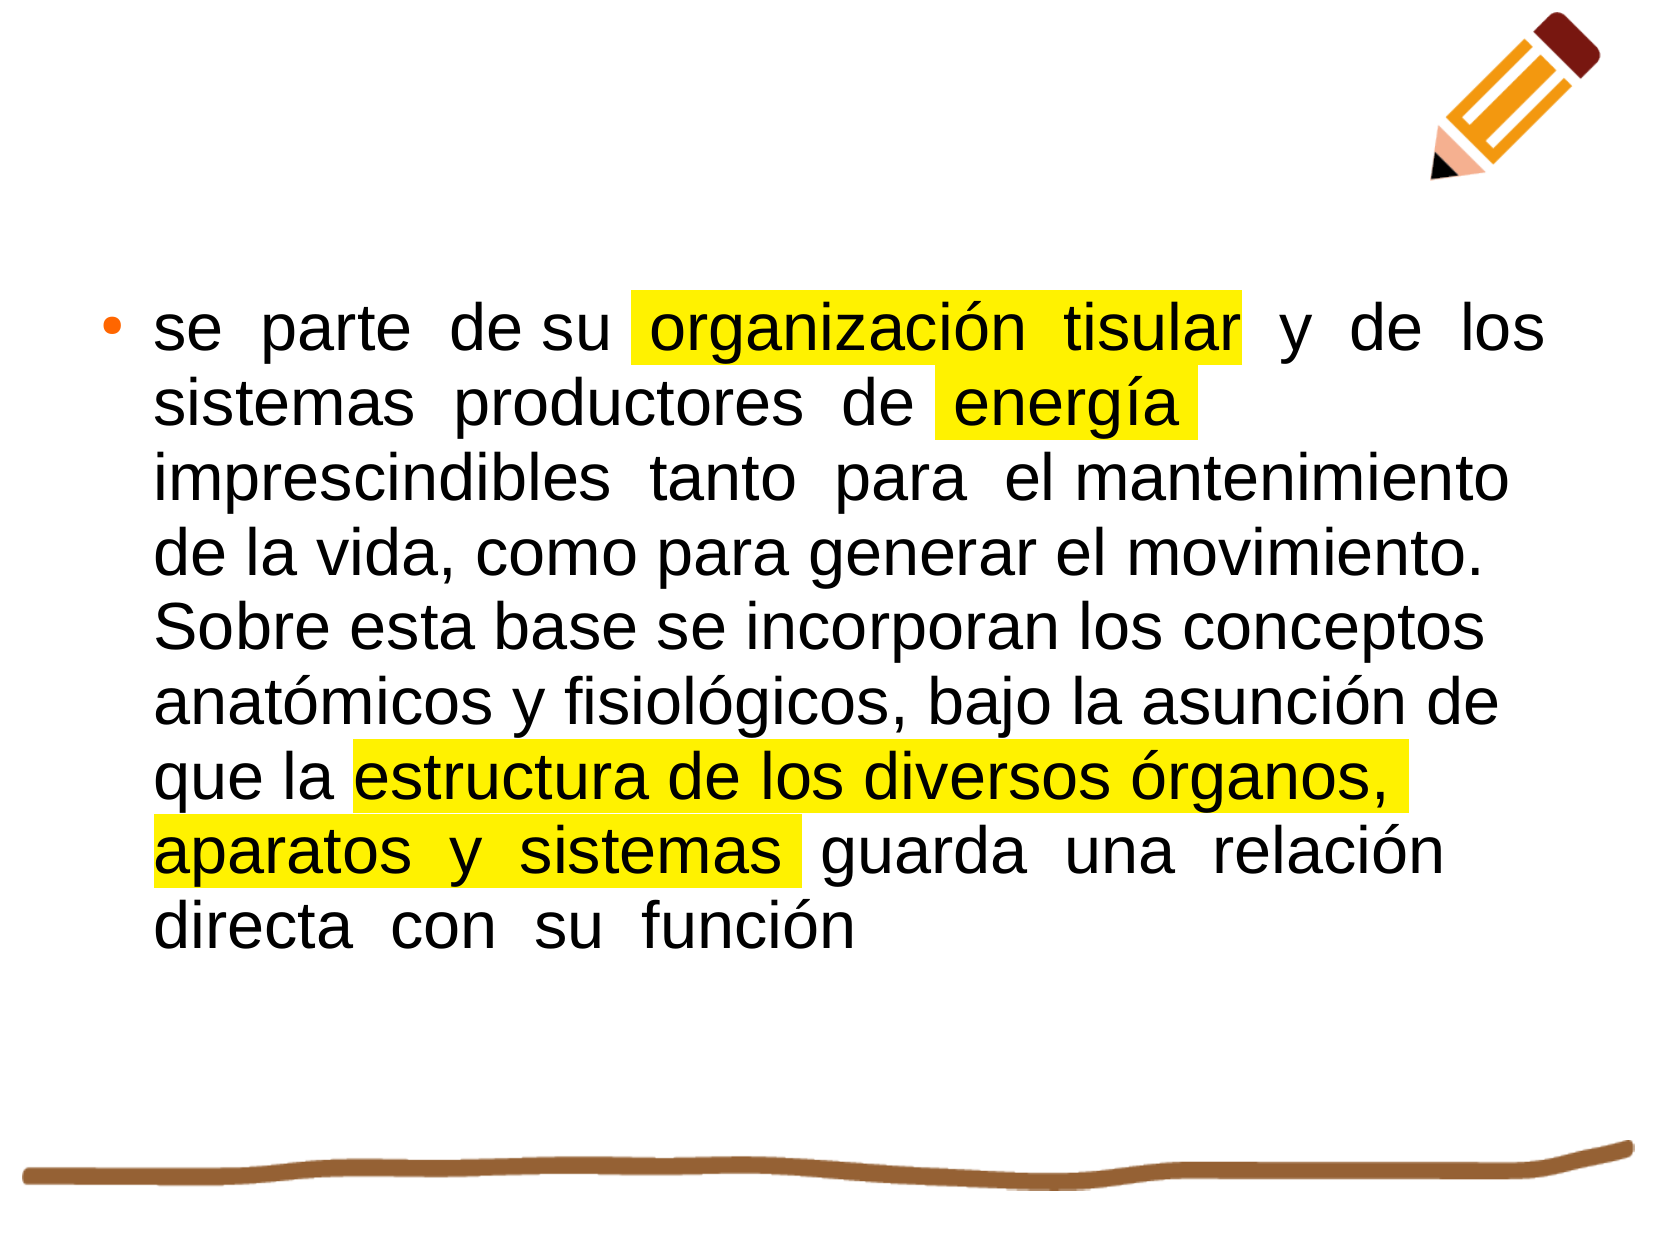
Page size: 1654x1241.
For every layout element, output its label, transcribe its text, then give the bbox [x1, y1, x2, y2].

picture [1430, 12, 1601, 181]
picture [22, 1140, 1635, 1191]
list se parte de su organización tisular y de los sistemas productores de energía imprescindibles tanto para el mantenimiento de la vida, como para generar el movimiento. Sobre esta base se incorporan los conceptos anatómicos y fisiológicos, bajo la asunción de que la estructura de los diversos órganos, aparatos y sistemas guarda una relación directa con su función [82, 290, 1571, 1122]
